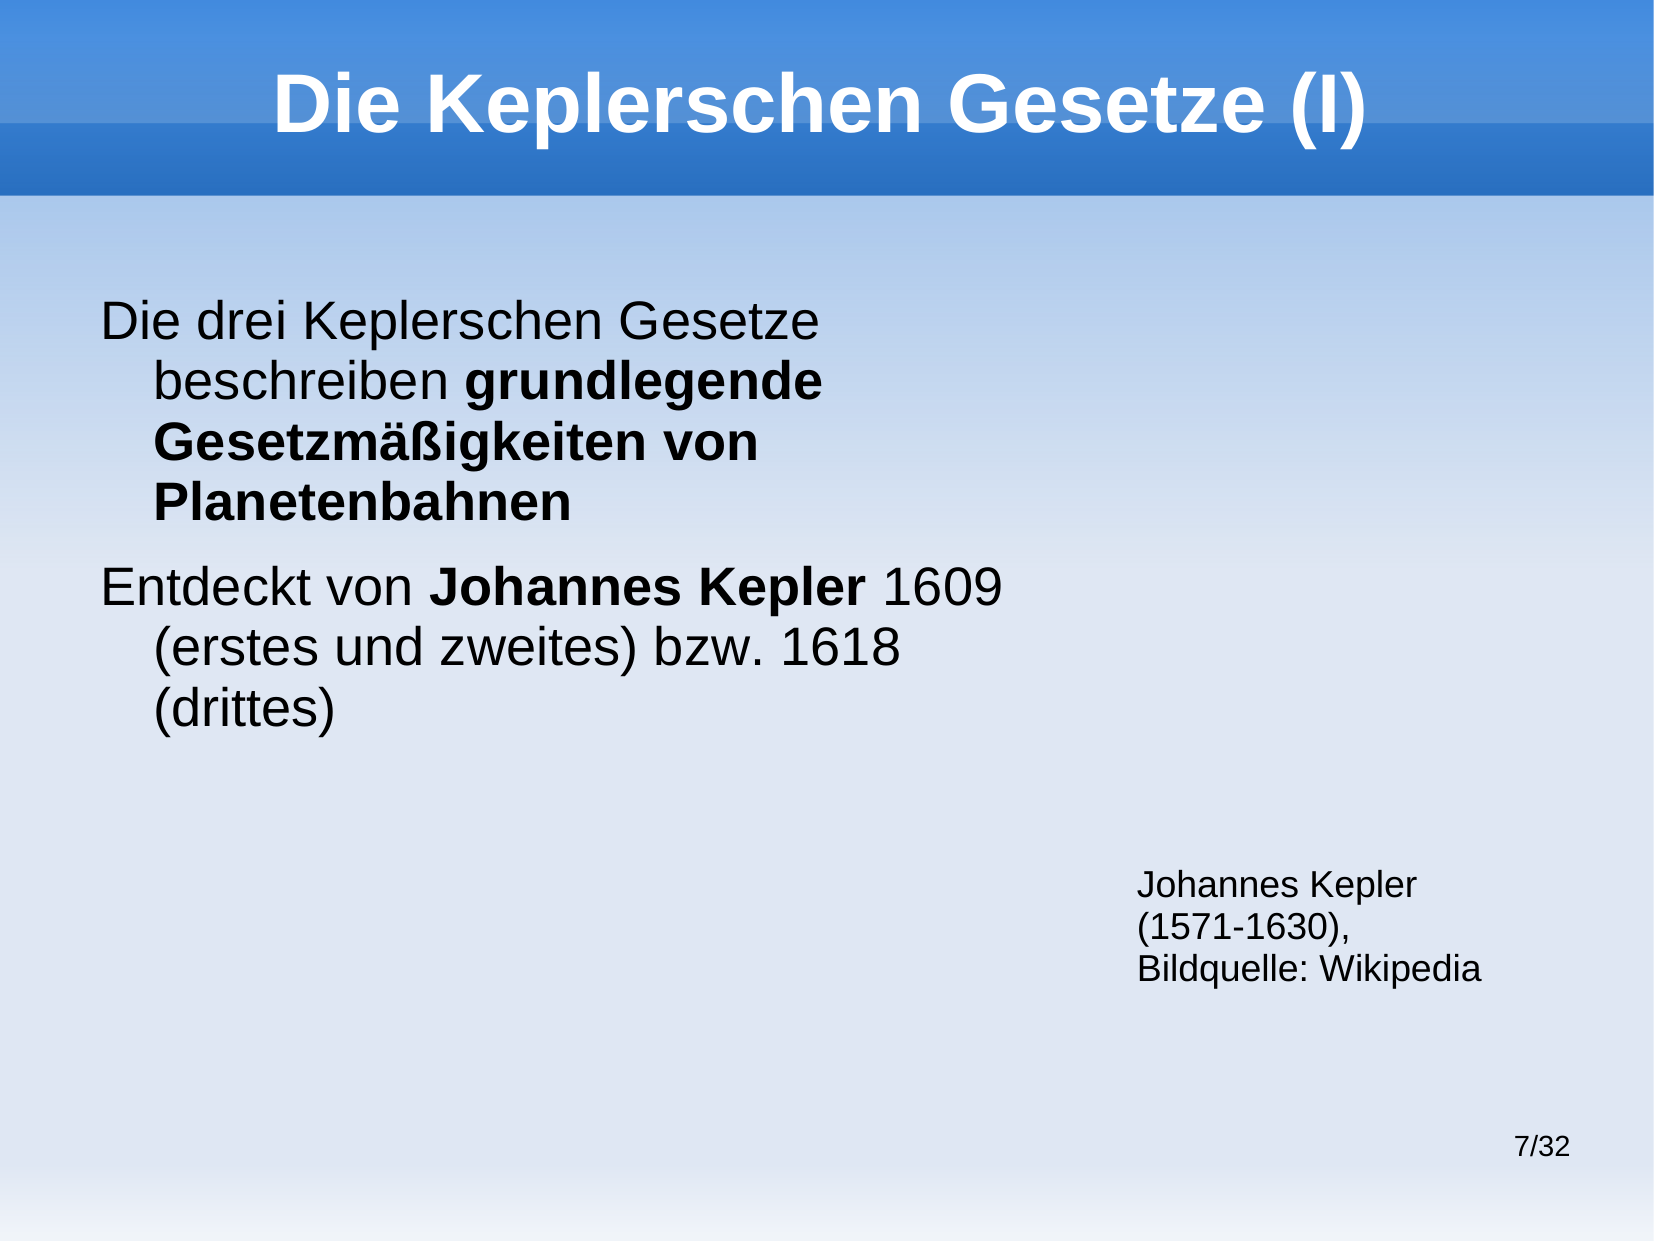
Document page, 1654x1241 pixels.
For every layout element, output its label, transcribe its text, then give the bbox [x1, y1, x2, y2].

picture [0, 0, 1654, 1241]
list Die drei Keplerschen Gesetze beschreiben grundlegende Gesetzmäßigkeiten von Planetenbahnen Entdeckt von Johannes Kepler 1609 (erstes und zweites) bzw. 1618 (drittes) [82, 290, 1034, 1094]
text_box Johannes Kepler (1571-1630), Bildquelle: Wikipedia [1122, 856, 1536, 998]
title Die Keplerschen Gesetze (I) [76, 7, 1565, 200]
